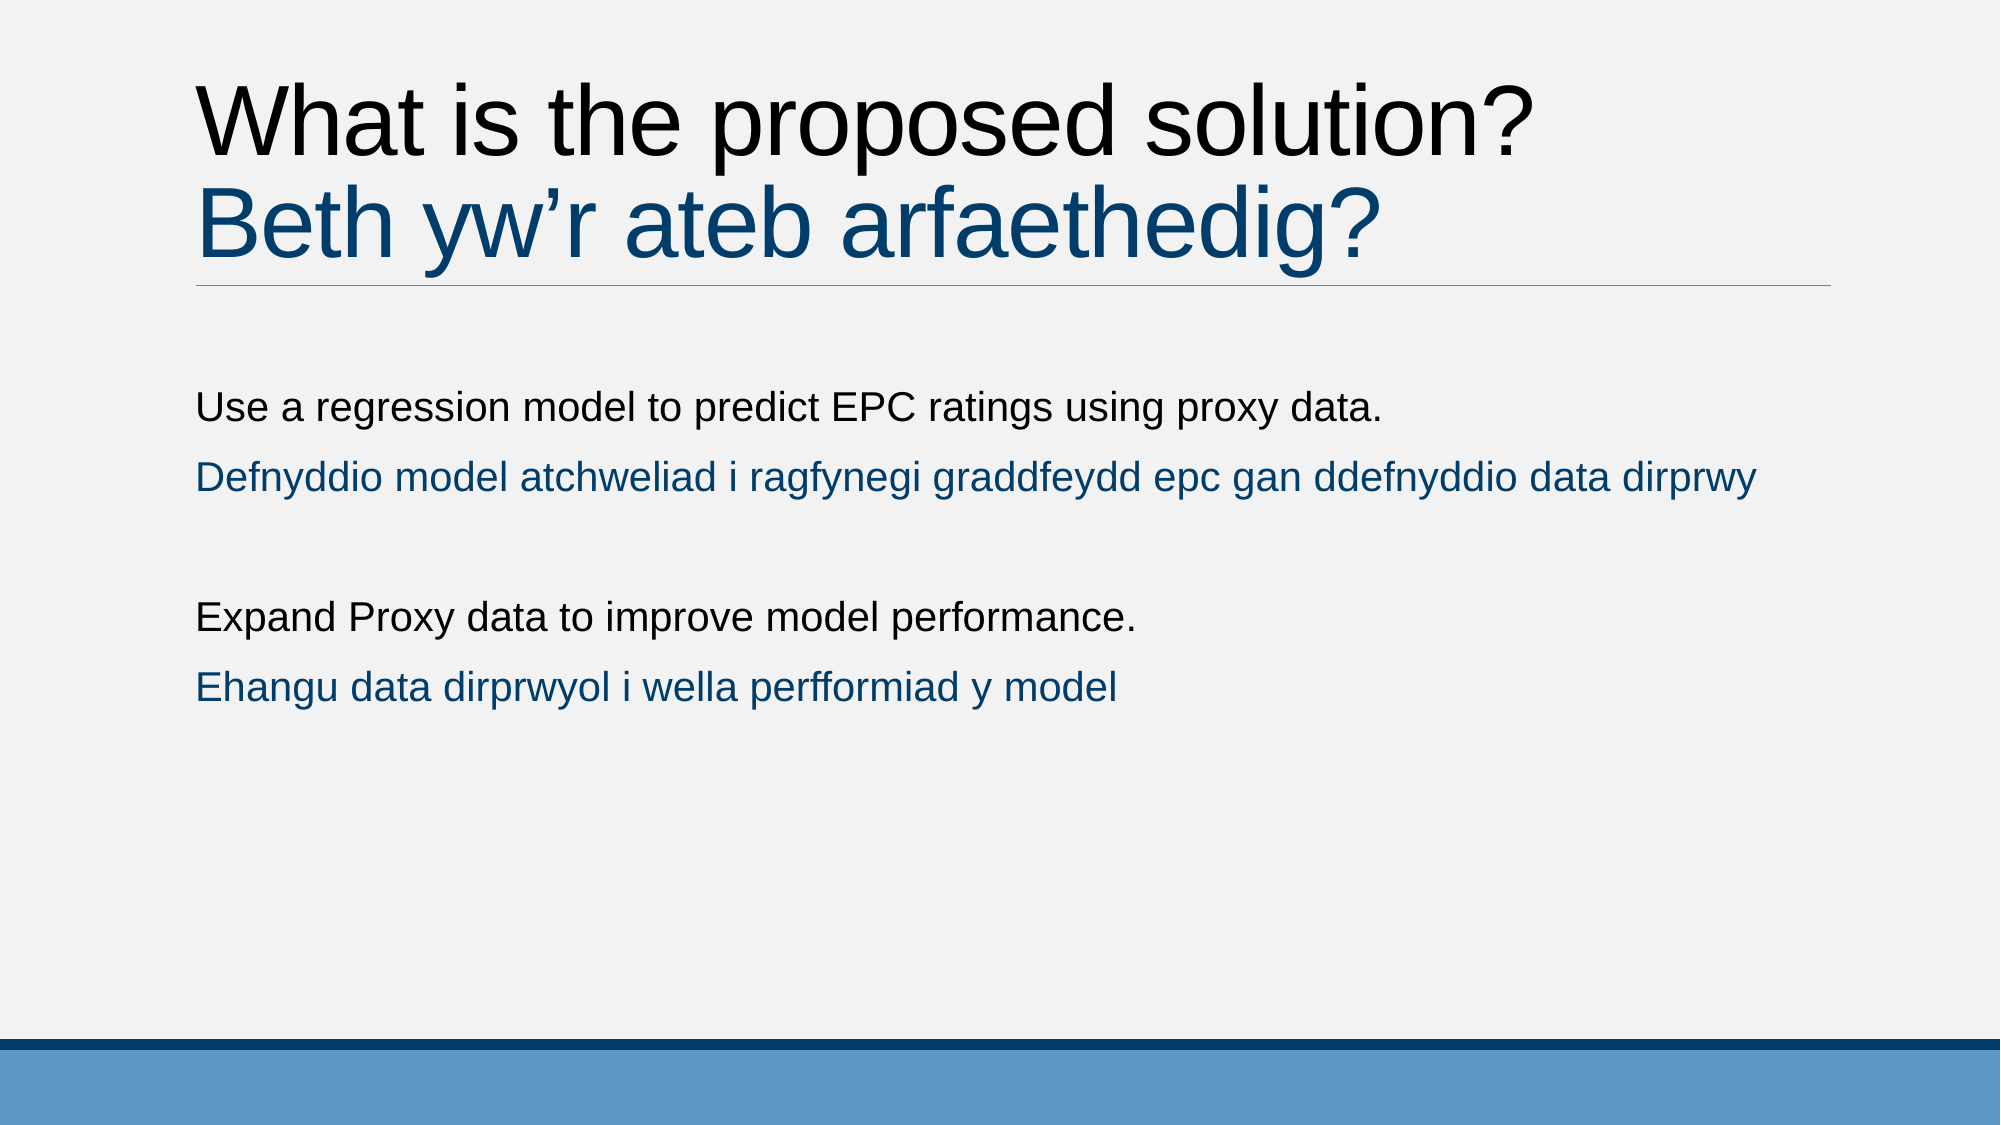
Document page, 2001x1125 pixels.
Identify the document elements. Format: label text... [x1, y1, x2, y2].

title What is the proposed solution? Beth yw’r ateb arfaethedig? [180, 47, 1831, 286]
list Use a regression model to predict EPC ratings using proxy data. Defnyddio model atchweliad i ragfynegi graddfeydd epc gan ddefnyddio data dirprwy Expand Proxy data to improve model performance. Ehangu data dirprwyol i wella perfformiad y model [180, 302, 1831, 963]
